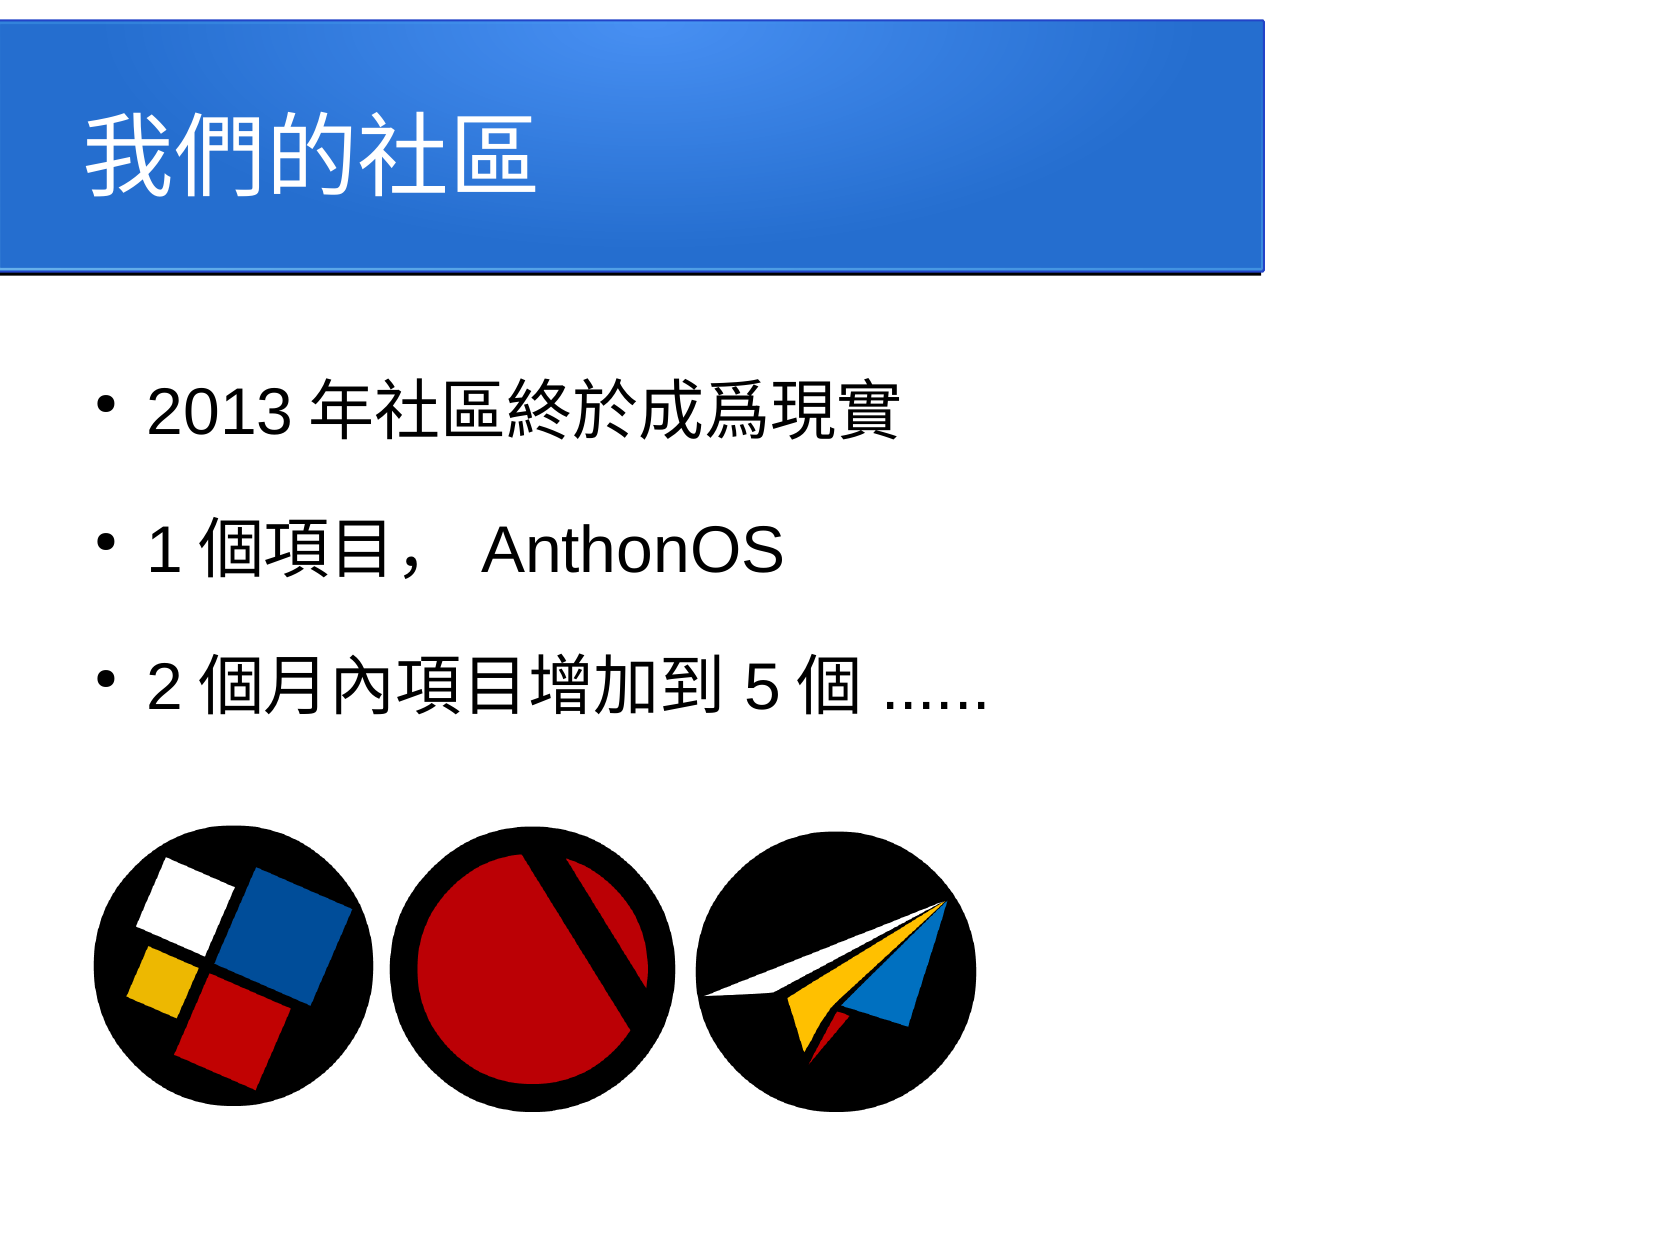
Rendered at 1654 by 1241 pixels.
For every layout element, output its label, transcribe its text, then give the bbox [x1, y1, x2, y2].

picture [88, 820, 378, 1111]
list 2013年社區終於成爲現實 1個項目，AnthonOS 2個月內項目增加到5個...... ... [76, 358, 1565, 1078]
title 我們的社區 [82, 47, 1235, 252]
picture [690, 826, 981, 1117]
picture [384, 821, 680, 1117]
